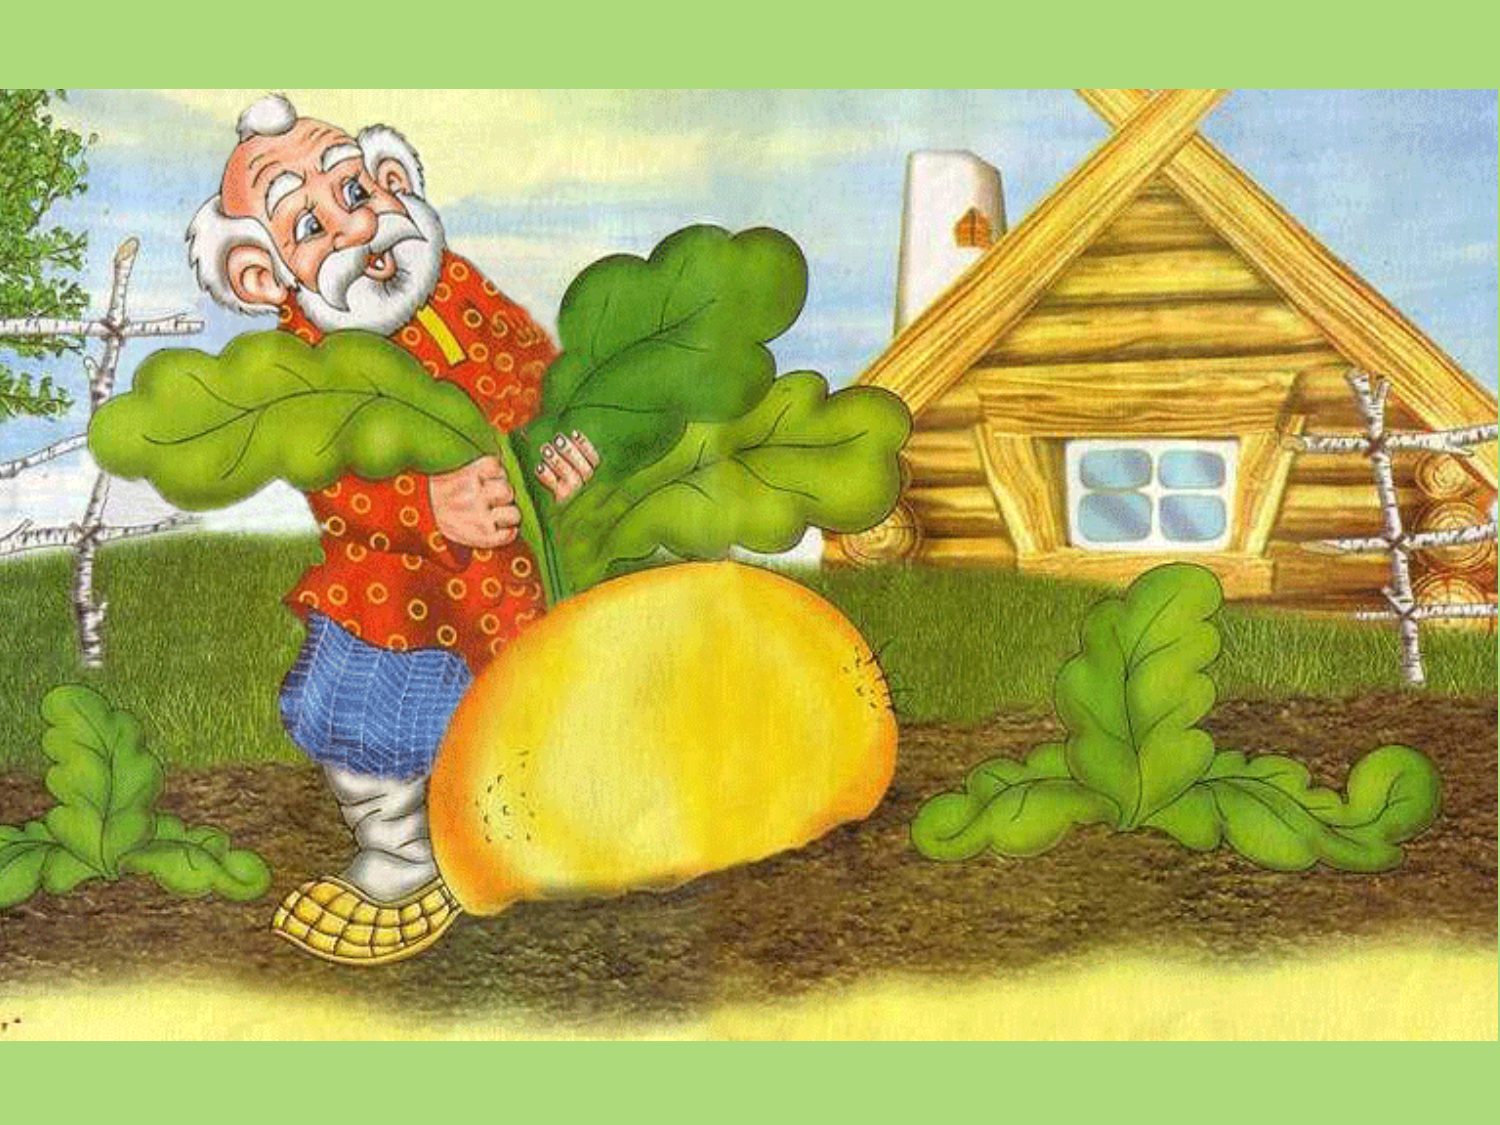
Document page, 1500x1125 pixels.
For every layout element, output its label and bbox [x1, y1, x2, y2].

picture [0, 90, 1498, 1041]
